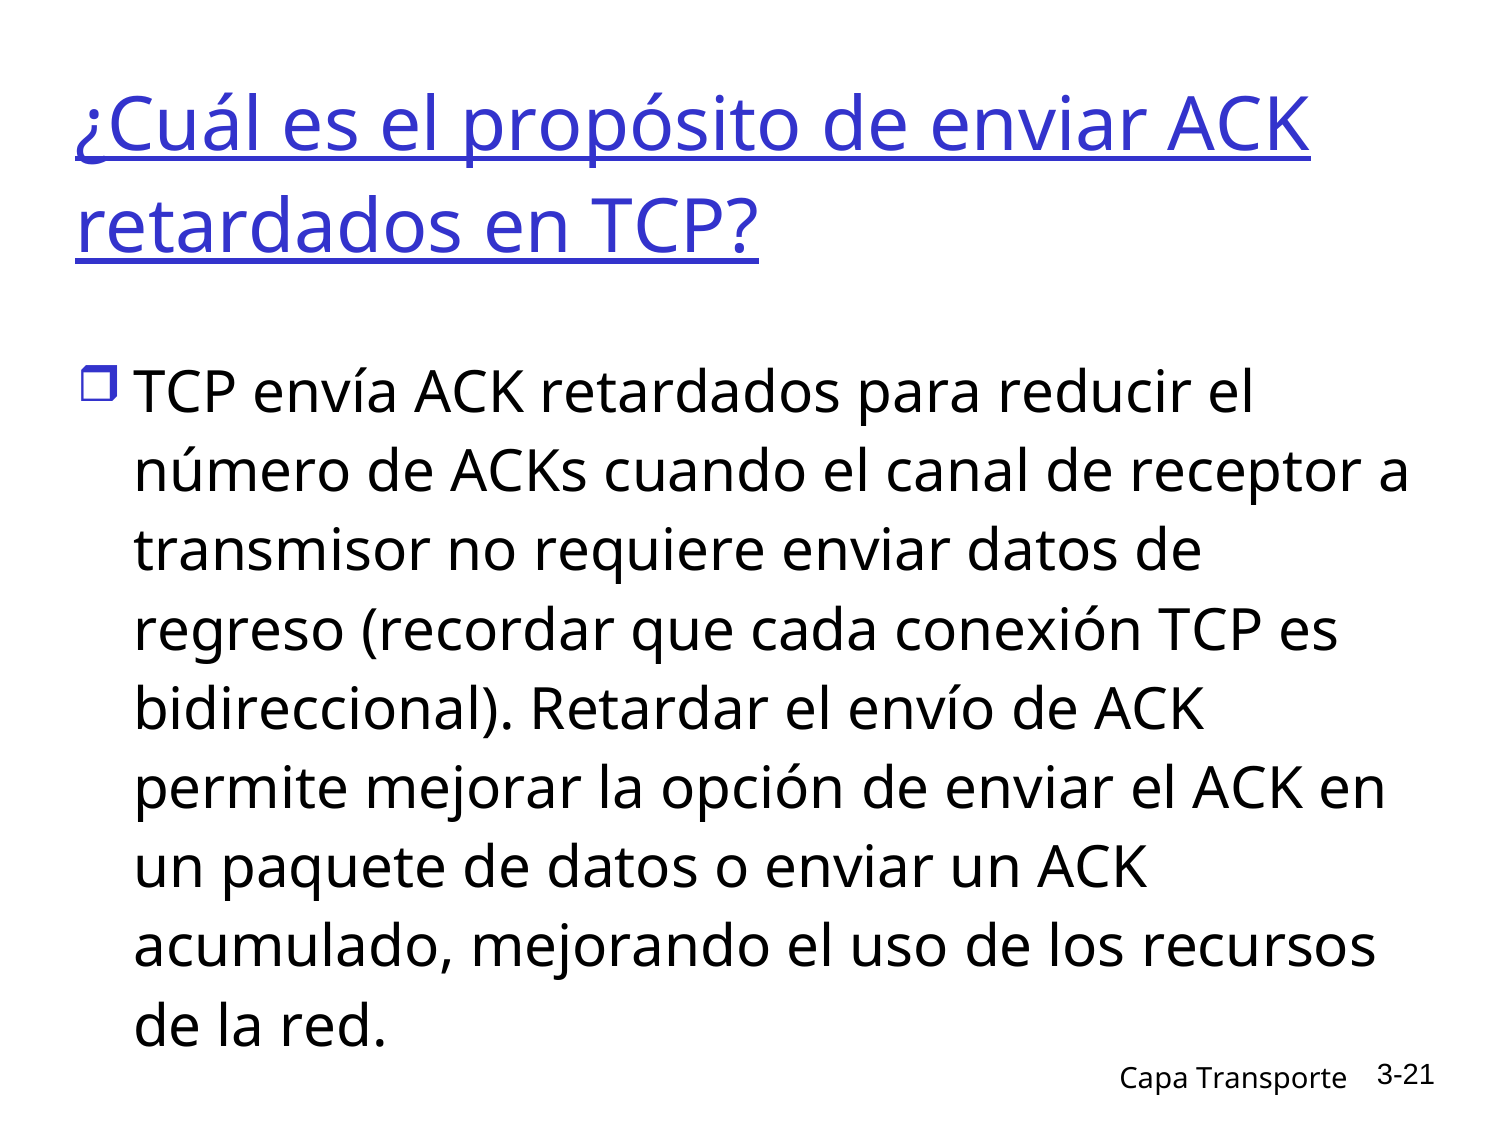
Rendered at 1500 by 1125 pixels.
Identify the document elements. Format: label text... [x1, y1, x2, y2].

list TCP envía ACK retardados para reducir el número de ACKs cuando el canal de receptor a transmisor no requiere enviar datos de regreso (recordar que cada conexión TCP es bidireccional). Retardar el envío de ACK permite mejorar la opción de enviar el ACK en un paquete de datos o enviar un ACK acumulado, mejorando el uso de los recursos de la red. [77, 349, 1415, 1078]
title ¿Cuál es el propósito de enviar ACK retardados en TCP? [75, 84, 1413, 260]
